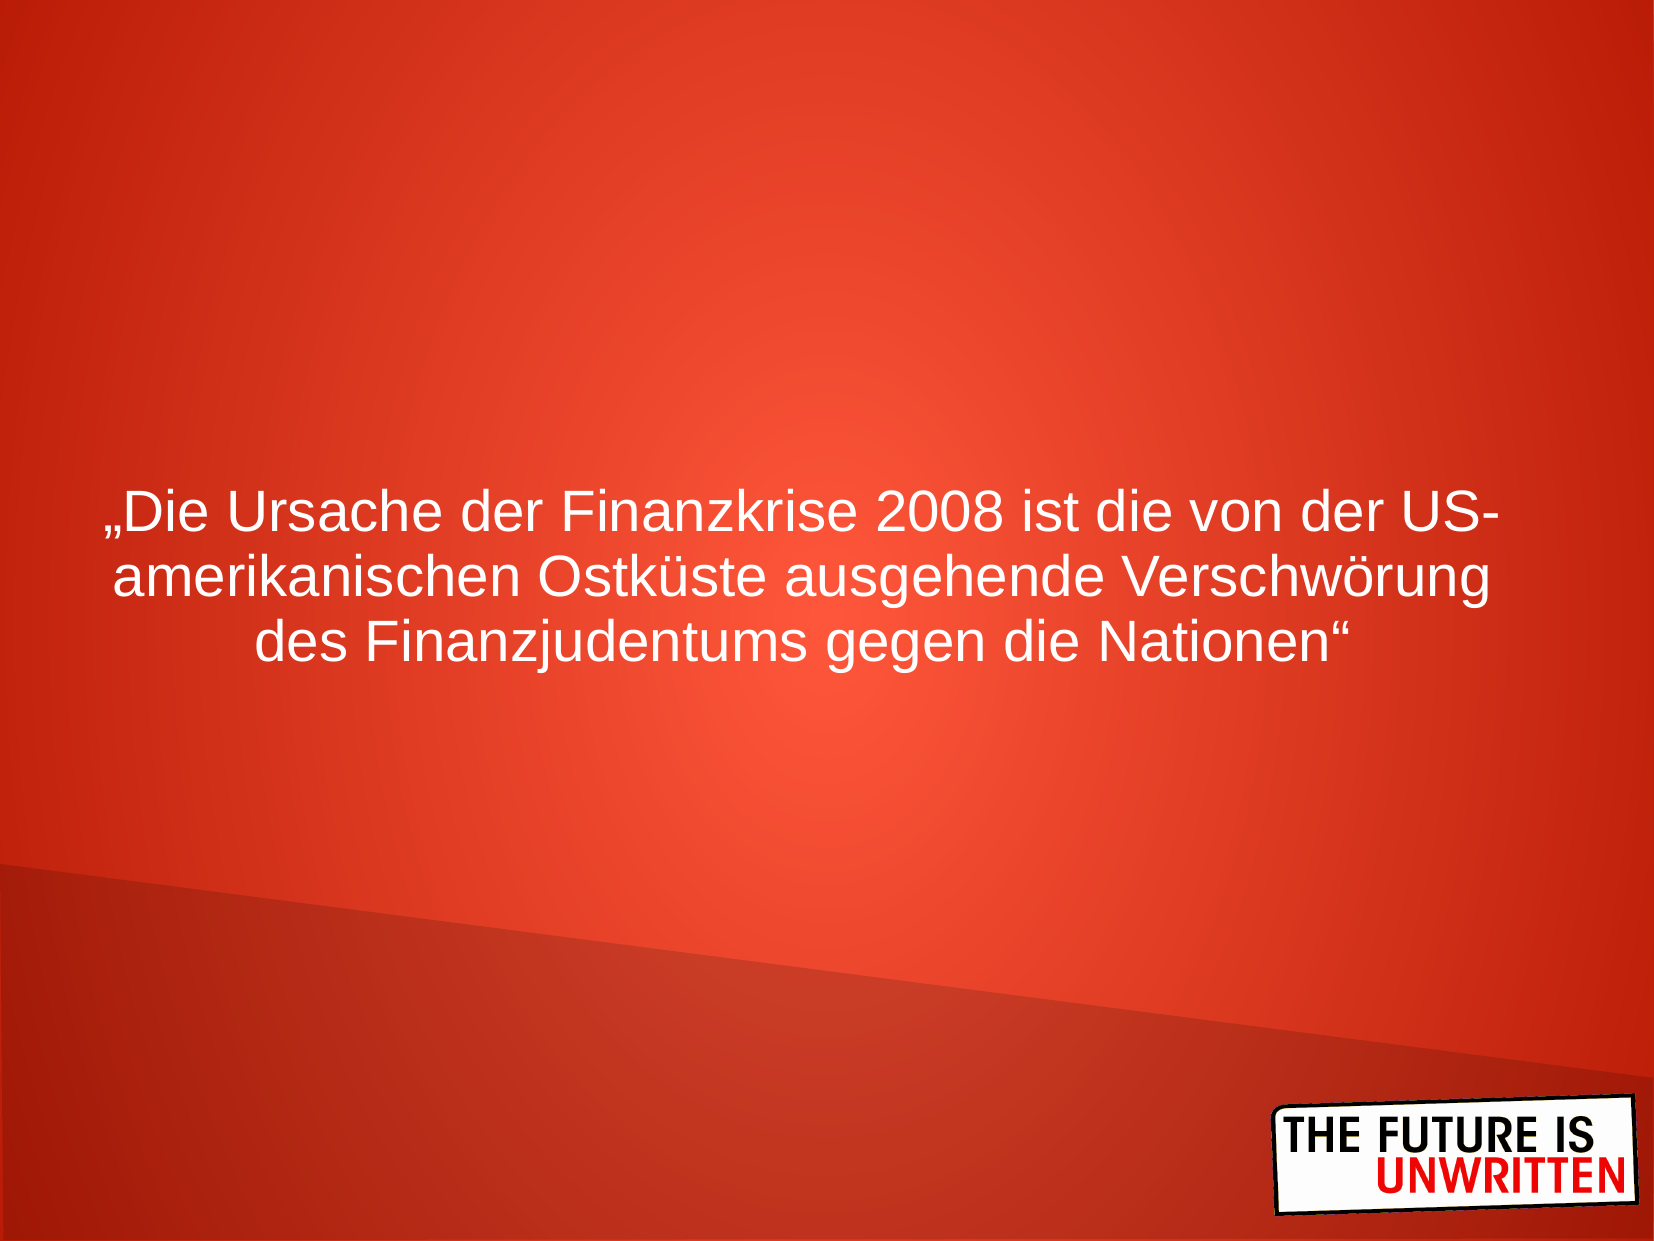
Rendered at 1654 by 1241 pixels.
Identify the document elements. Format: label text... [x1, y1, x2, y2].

subtitle „Die Ursache der Finanzkrise 2008 ist die von der US-amerikanischen Ostküste ausgehende Verschwörung des Finanzjudentums gegen die Nationen“ [59, 29, 1548, 1123]
picture [1269, 1092, 1640, 1217]
